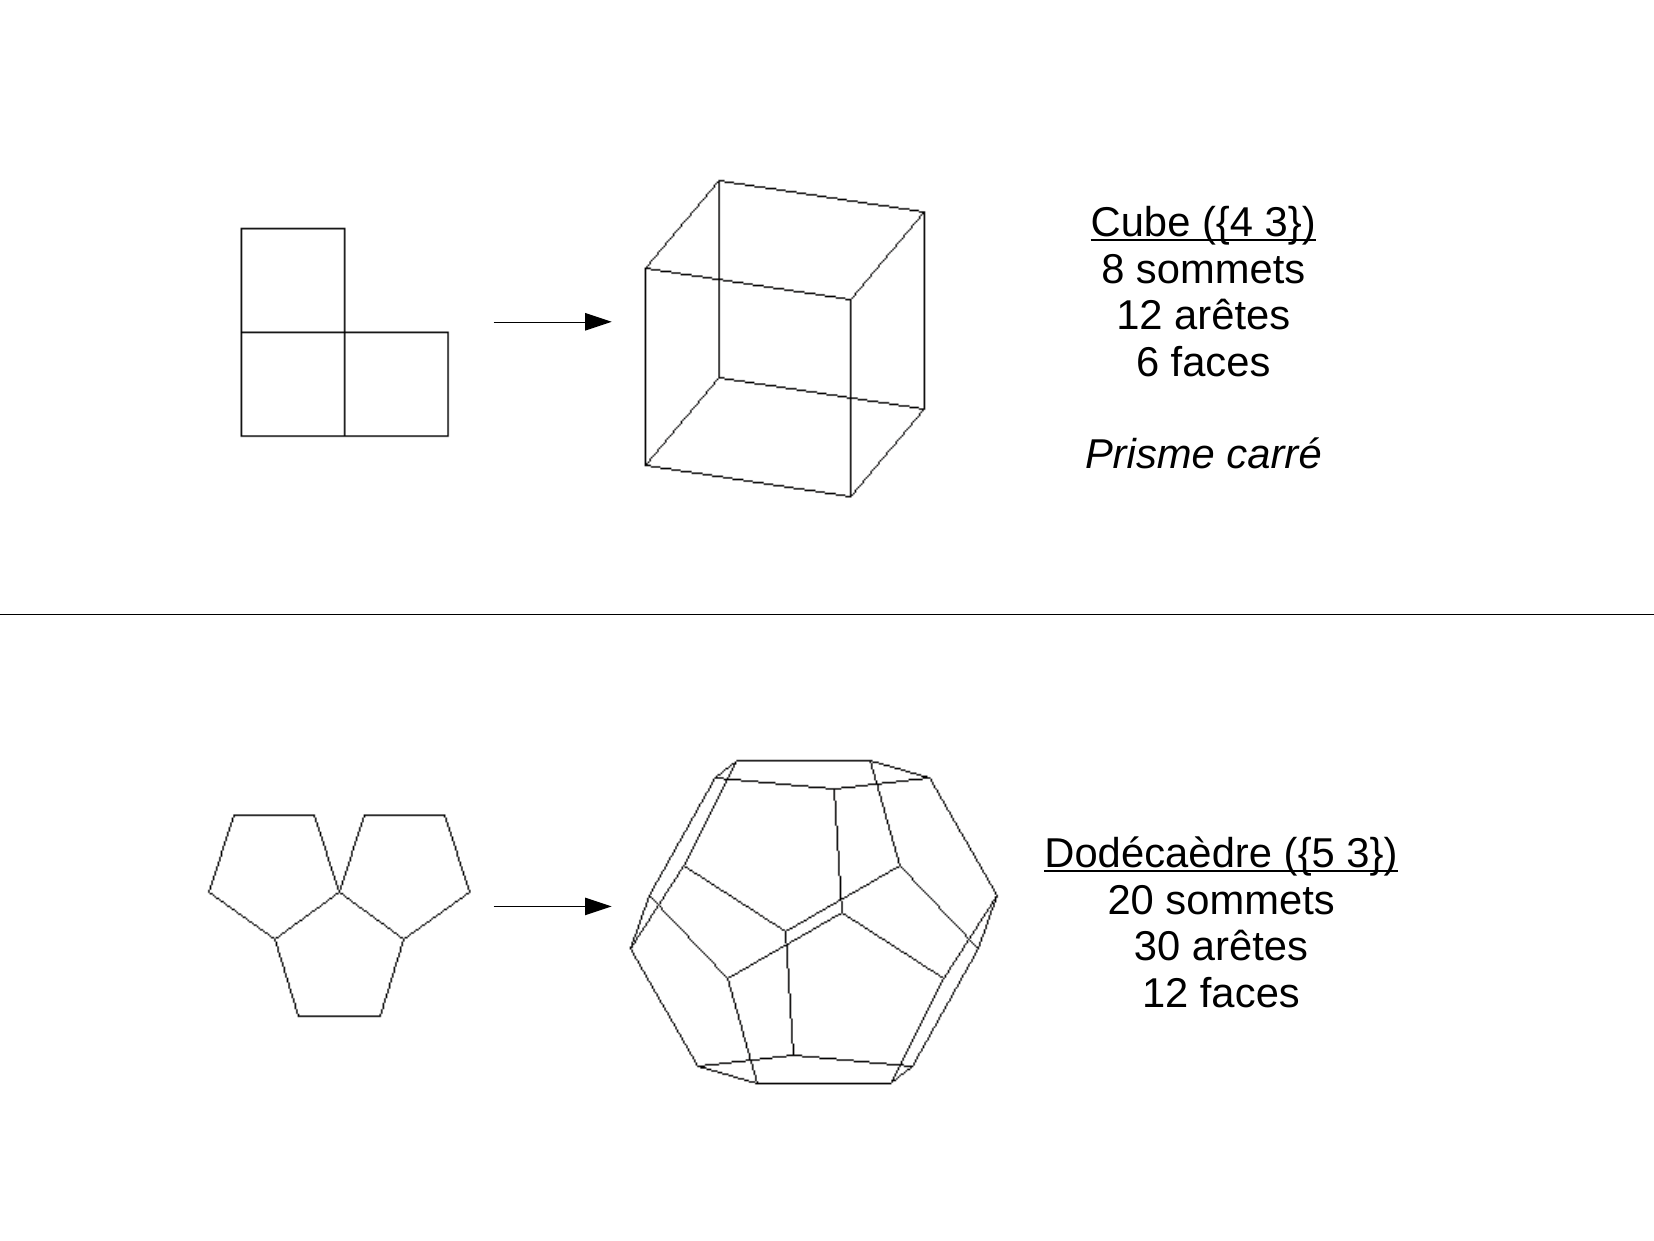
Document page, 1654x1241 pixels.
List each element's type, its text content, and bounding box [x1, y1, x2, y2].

text_box Dodécaèdre ({5 3}) 20 sommets 30 arêtes 12 faces [993, 727, 1449, 1119]
text_box Cube ({4 3}) 8 sommets 12 arêtes 6 faces Prisme carré [976, 143, 1431, 534]
picture [623, 174, 938, 504]
picture [208, 203, 482, 445]
picture [616, 743, 993, 1105]
picture [188, 810, 474, 1022]
